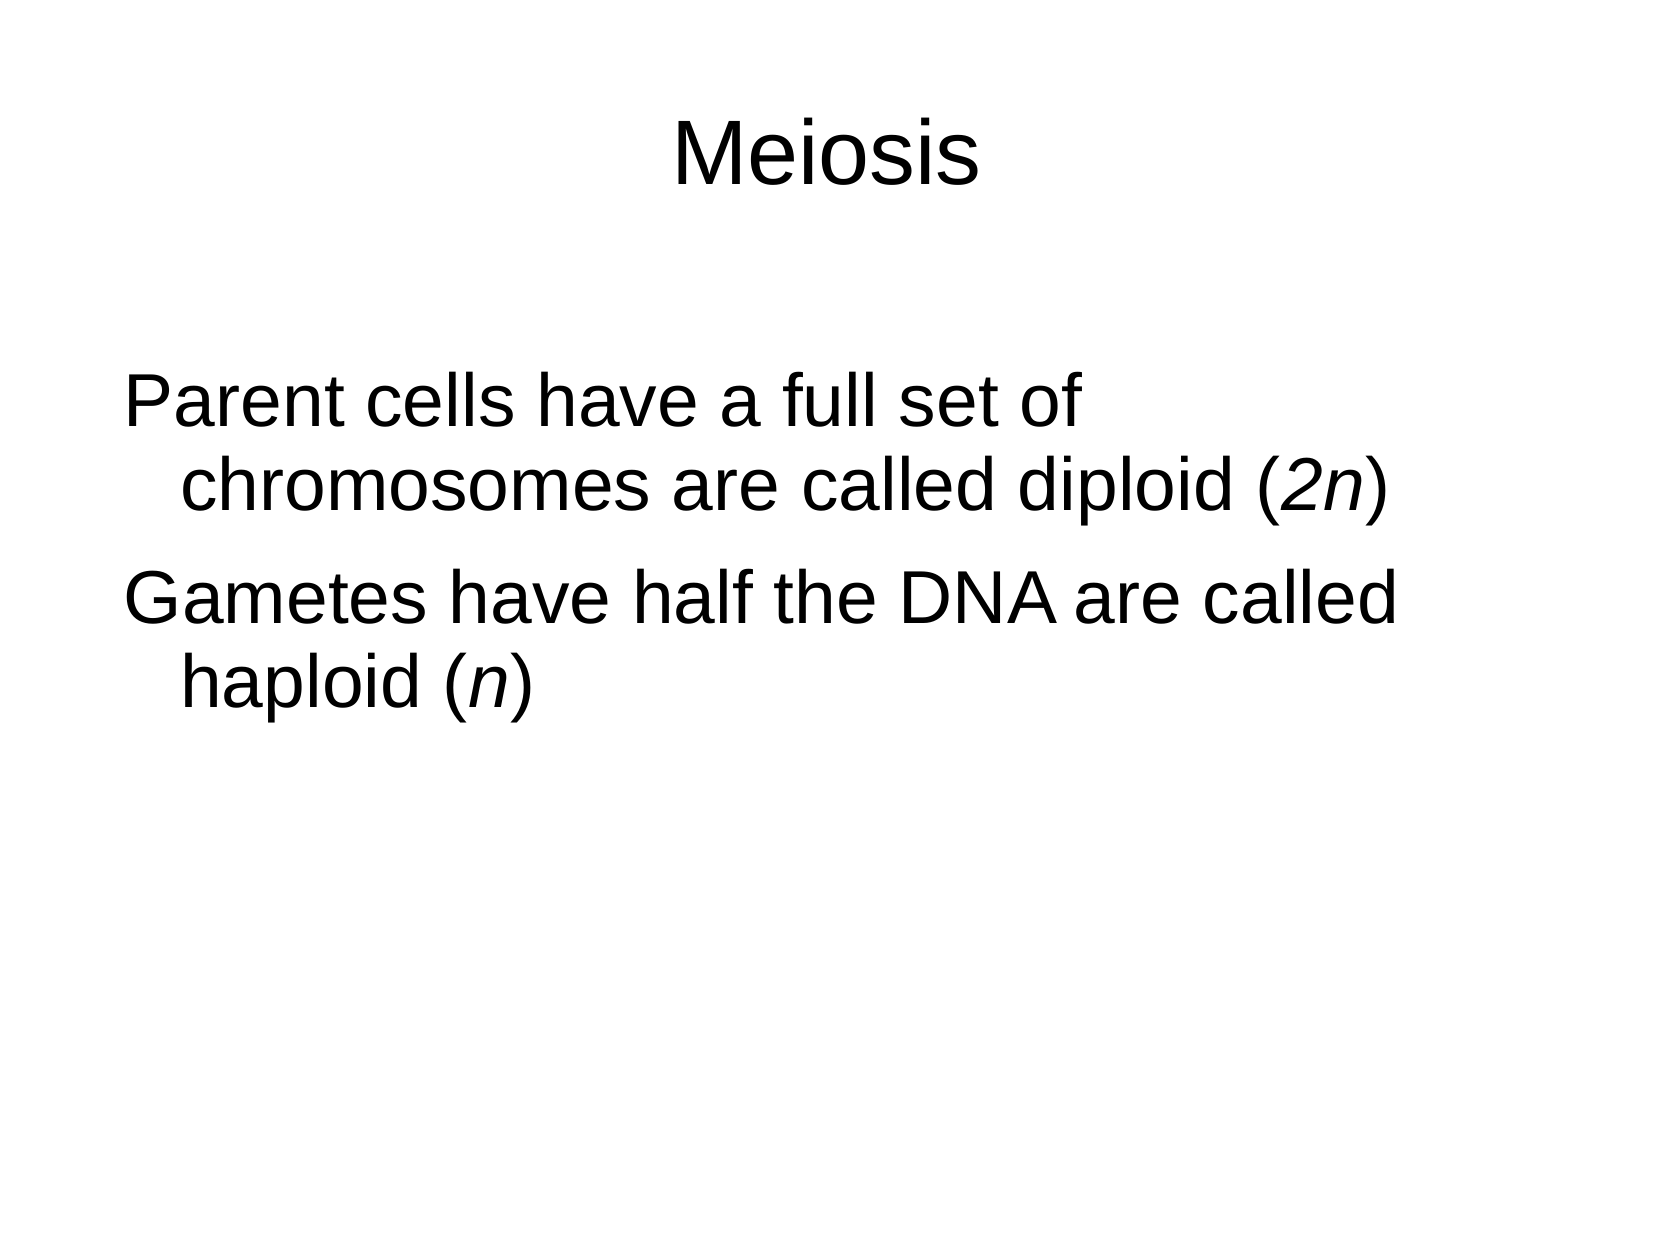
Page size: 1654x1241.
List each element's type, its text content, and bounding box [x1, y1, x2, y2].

title Meiosis [82, 49, 1571, 257]
list Parent cells have a full set of chromosomes are called diploid (2n) Gametes have half the DNA are called haploid (n) [124, 358, 1530, 812]
